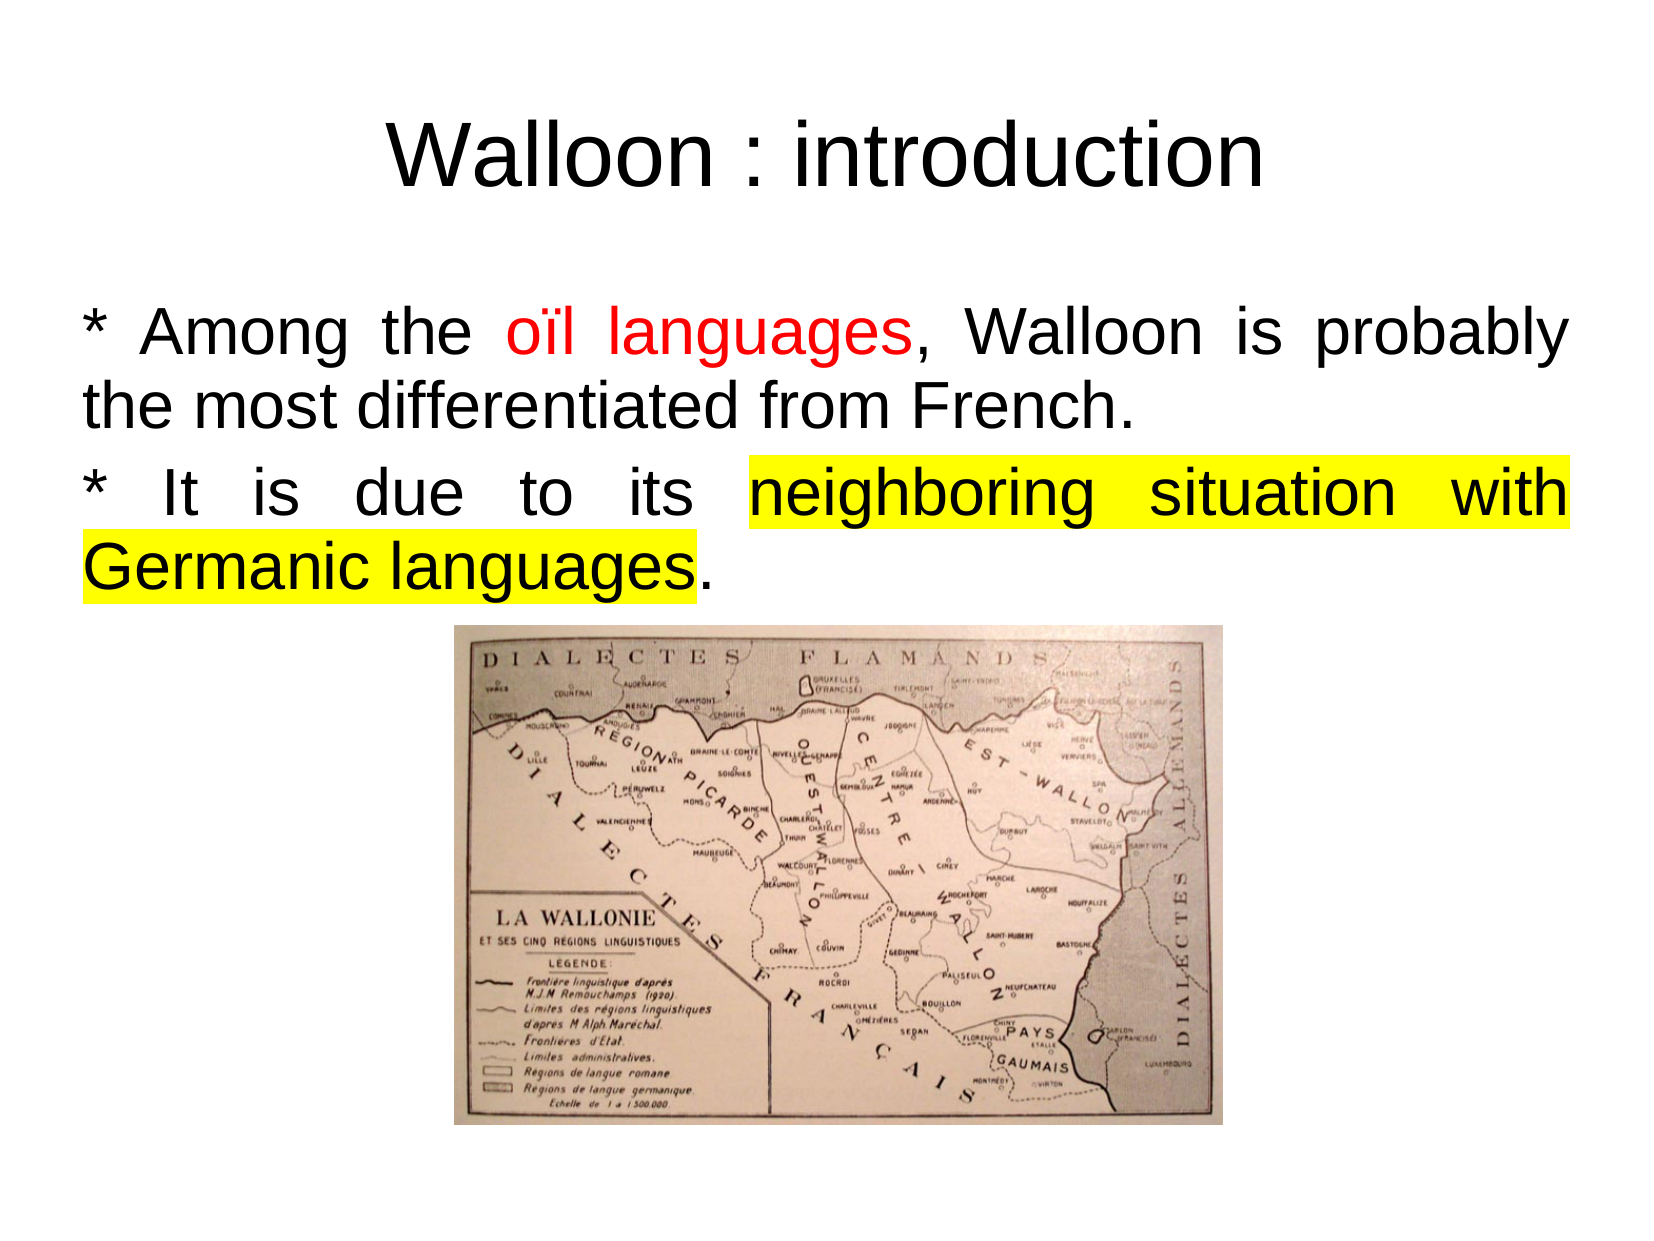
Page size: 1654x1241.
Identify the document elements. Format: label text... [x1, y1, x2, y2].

list * Among the oïl languages, Walloon is probably the most differentiated from French. * It is due to its neighboring situation with Germanic languages. [82, 290, 1571, 1010]
title Walloon : introduction [82, 49, 1571, 257]
picture [454, 625, 1223, 1126]
